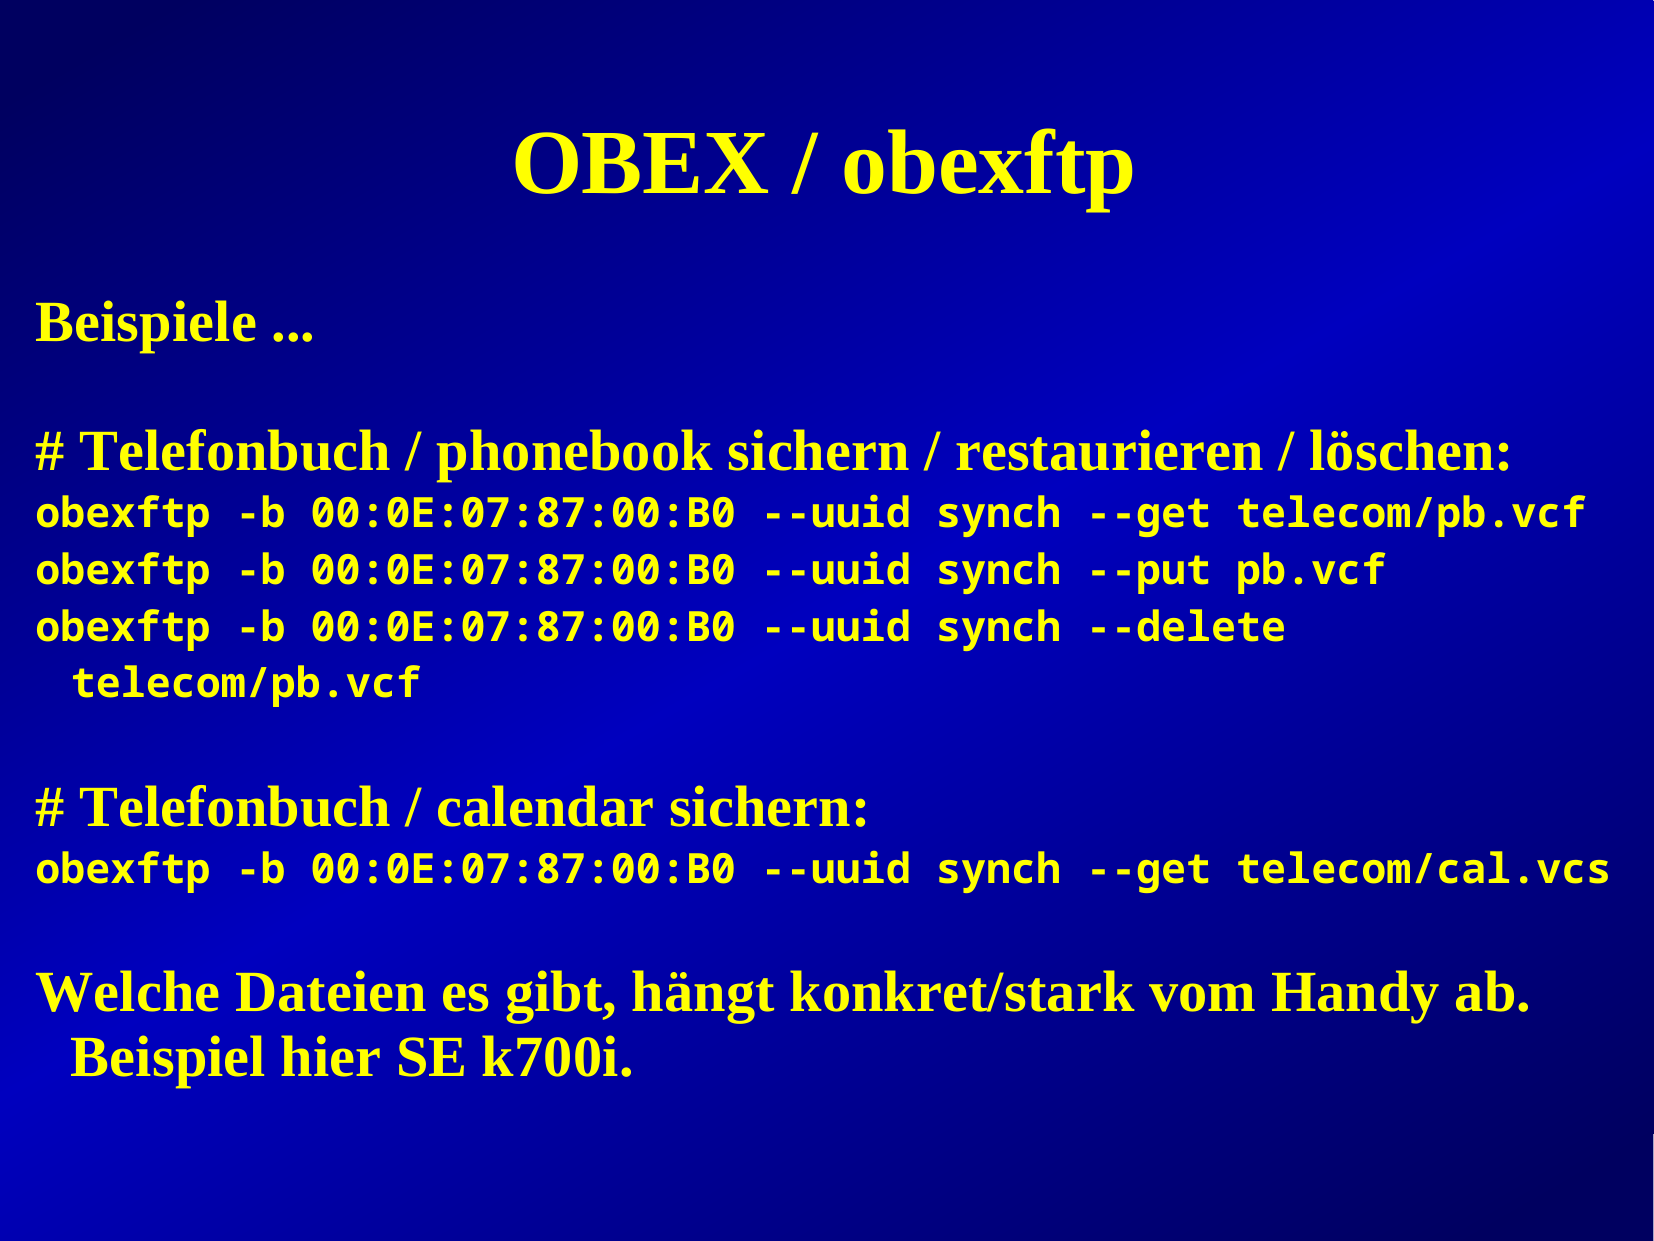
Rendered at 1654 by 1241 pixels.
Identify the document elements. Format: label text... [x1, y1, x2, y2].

subtitle Beispiele ... # Telefonbuch / phonebook sichern / restaurieren / löschen: obexftp -b 00:0E:07:87:00:B0 --uuid synch --get telecom/pb.vcf obexftp -b 00:0E:07:87:00:B0 --uuid synch --put pb.vcf obexftp -b 00:0E:07:87:00:B0 --uuid synch --delete telecom/pb.vcf # Telefonbuch / calendar sichern: obexftp -b 00:0E:07:87:00:B0 --uuid synch --get telecom/cal.vcs Welche Dateien es gibt, hängt konkret/stark vom Handy ab. Beispiel hier SE k700i. [0, 307, 1654, 1072]
title OBEX / obexftp [118, 59, 1531, 267]
